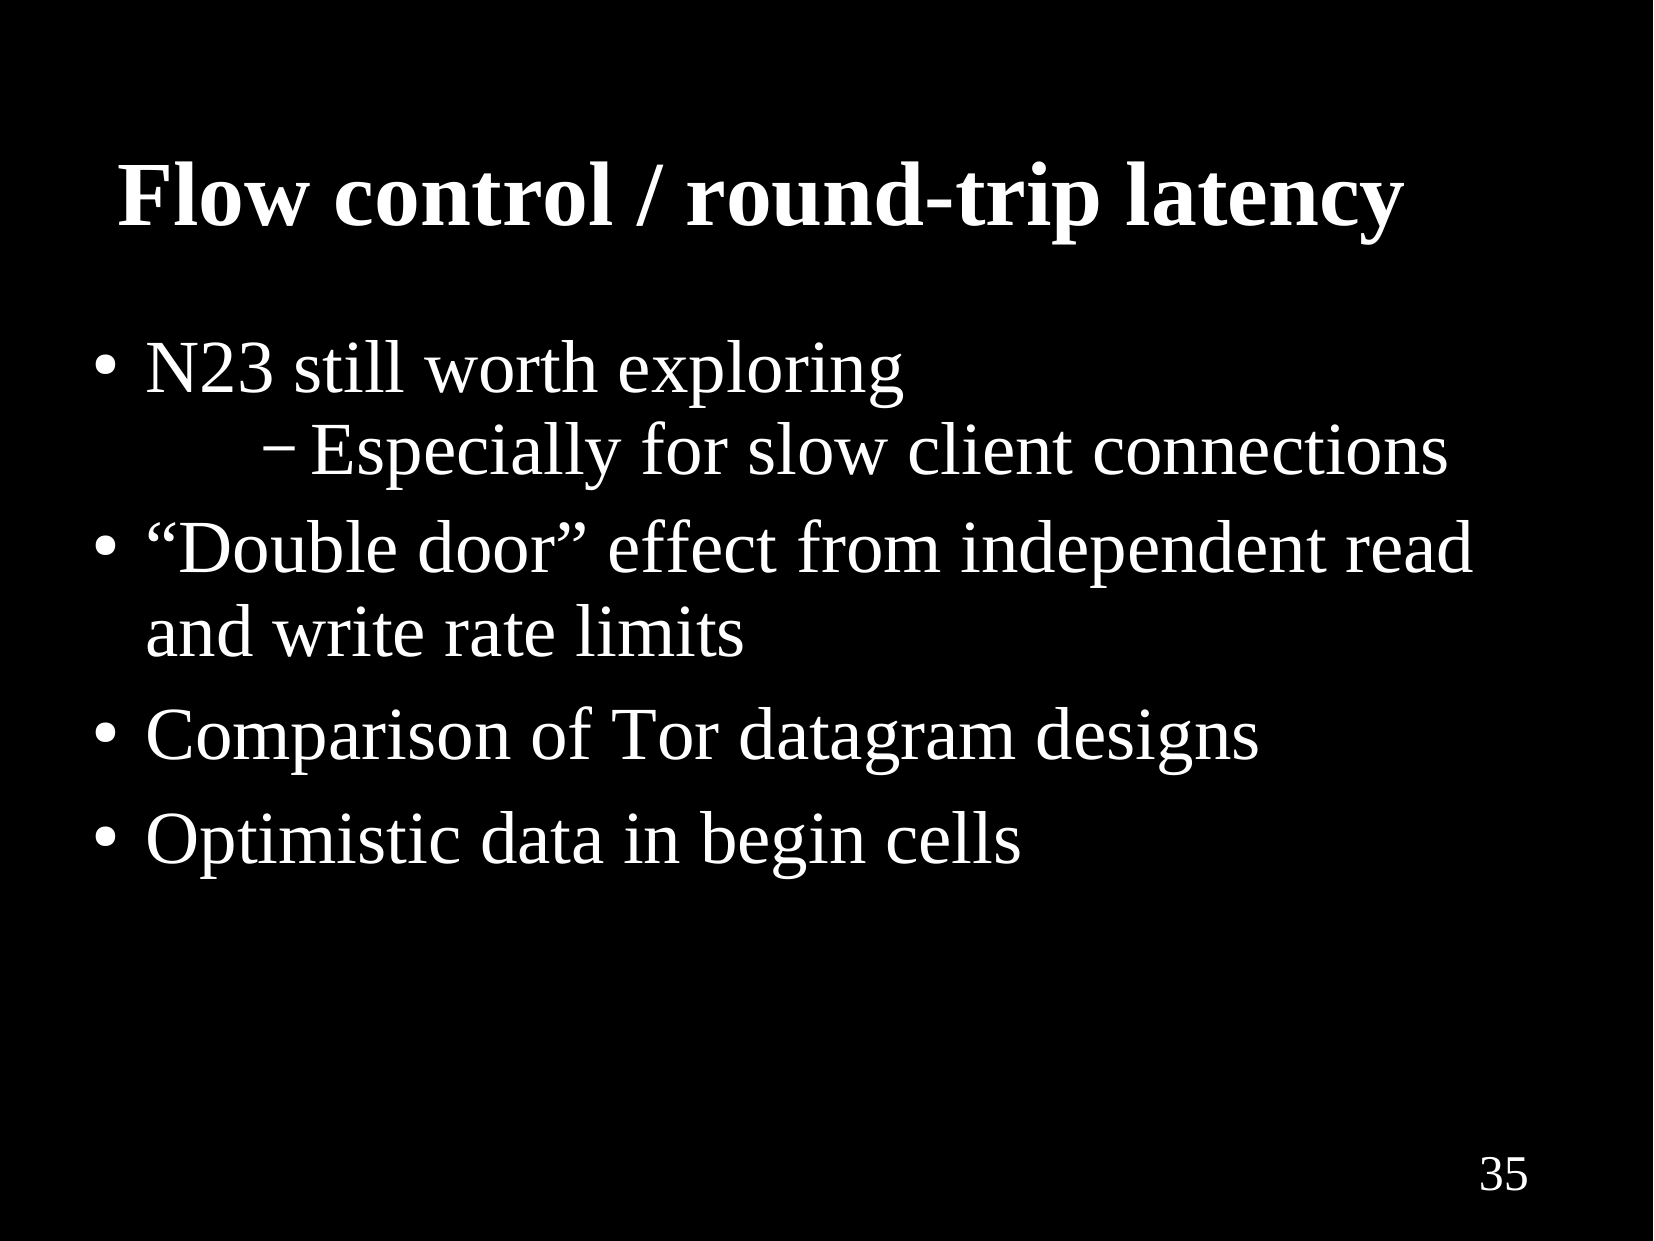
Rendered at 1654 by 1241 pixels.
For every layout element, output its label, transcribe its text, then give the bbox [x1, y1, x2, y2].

list N23 still worth exploring Especially for slow client connections “Double door” effect from independent read and write rate limits Comparison of Tor datagram designs Optimistic data in begin cells [74, 325, 1539, 1123]
title Flow control / round-trip latency [112, 100, 1413, 288]
